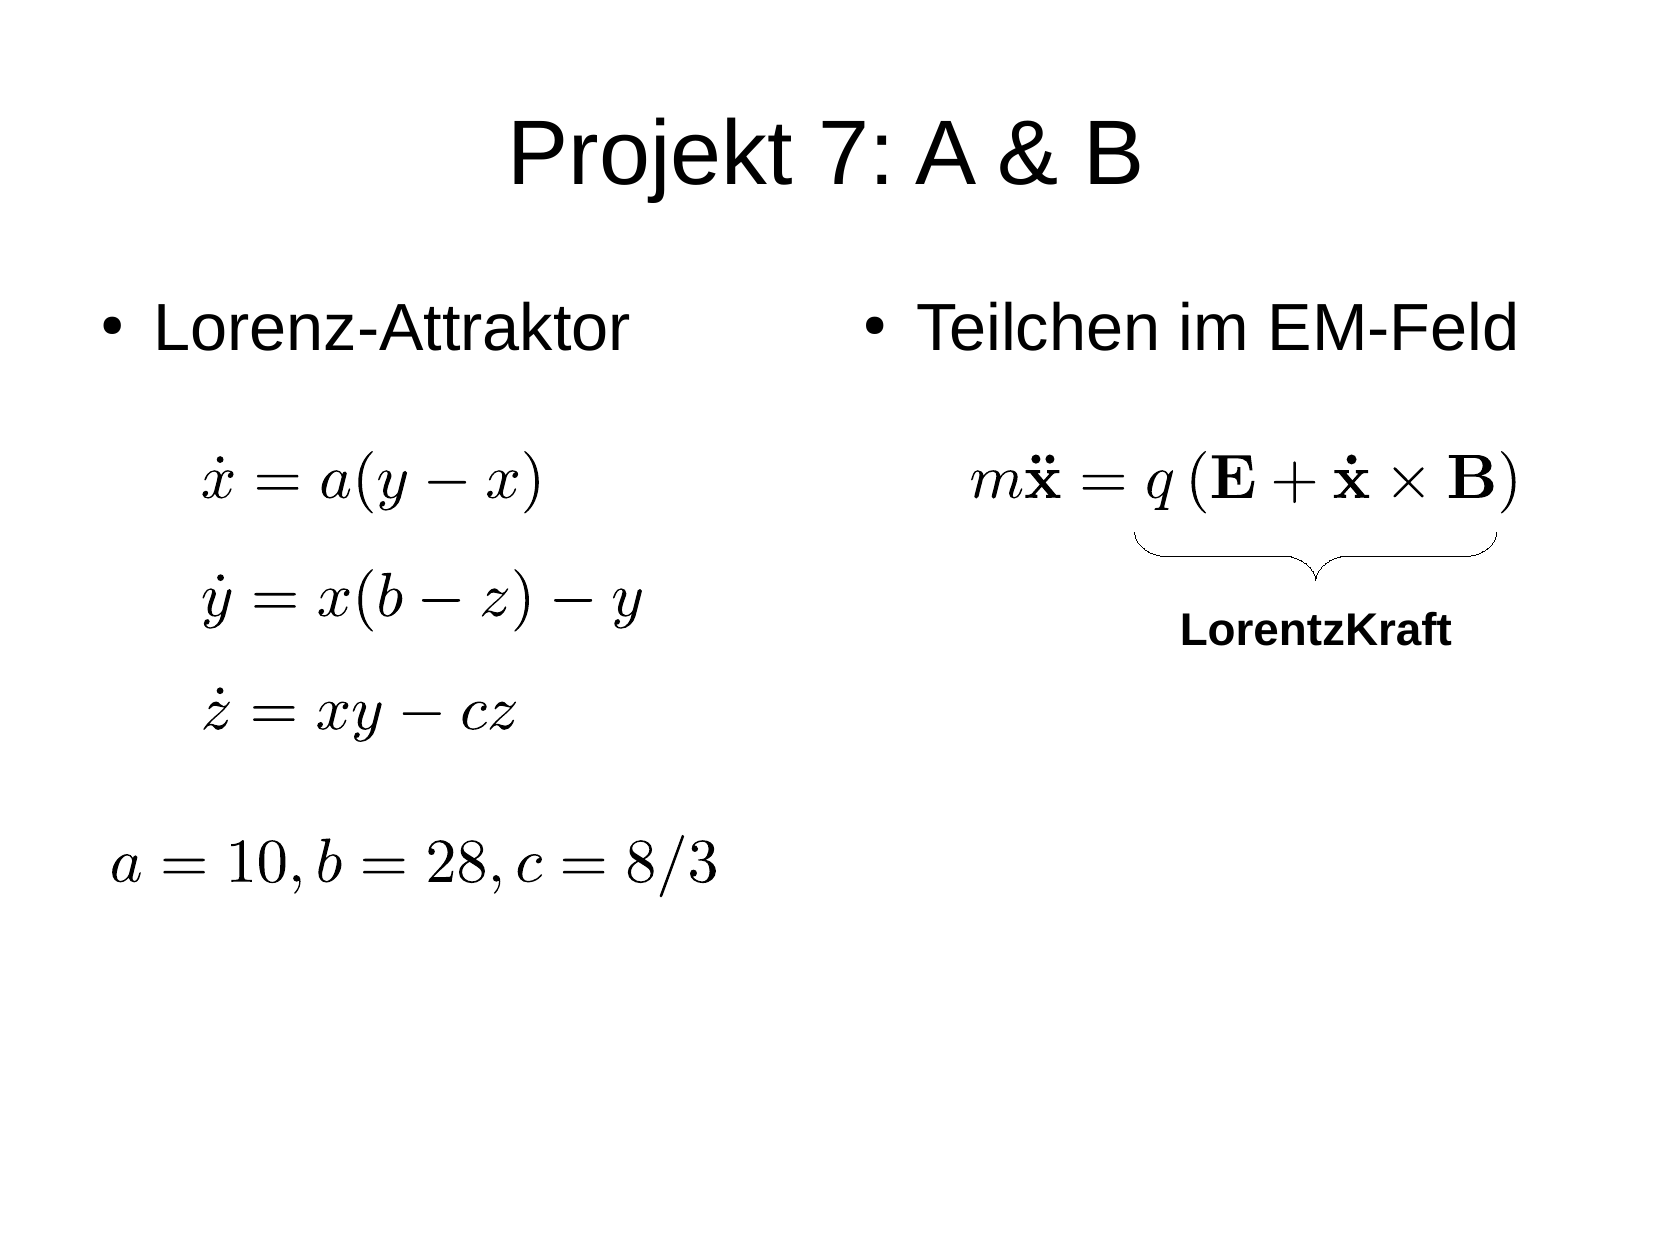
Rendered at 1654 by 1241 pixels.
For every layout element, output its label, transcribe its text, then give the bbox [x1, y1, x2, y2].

list Lorenz-Attraktor [82, 290, 809, 1109]
text_box [969, 451, 1522, 514]
title Projekt 7: A & B [82, 49, 1571, 257]
list Teilchen im EM-Feld [845, 290, 1572, 1094]
text_box [200, 687, 519, 742]
text_box [200, 451, 546, 514]
text_box LorentzKraft [1164, 596, 1468, 663]
text_box [109, 834, 719, 898]
text_box [200, 569, 645, 632]
